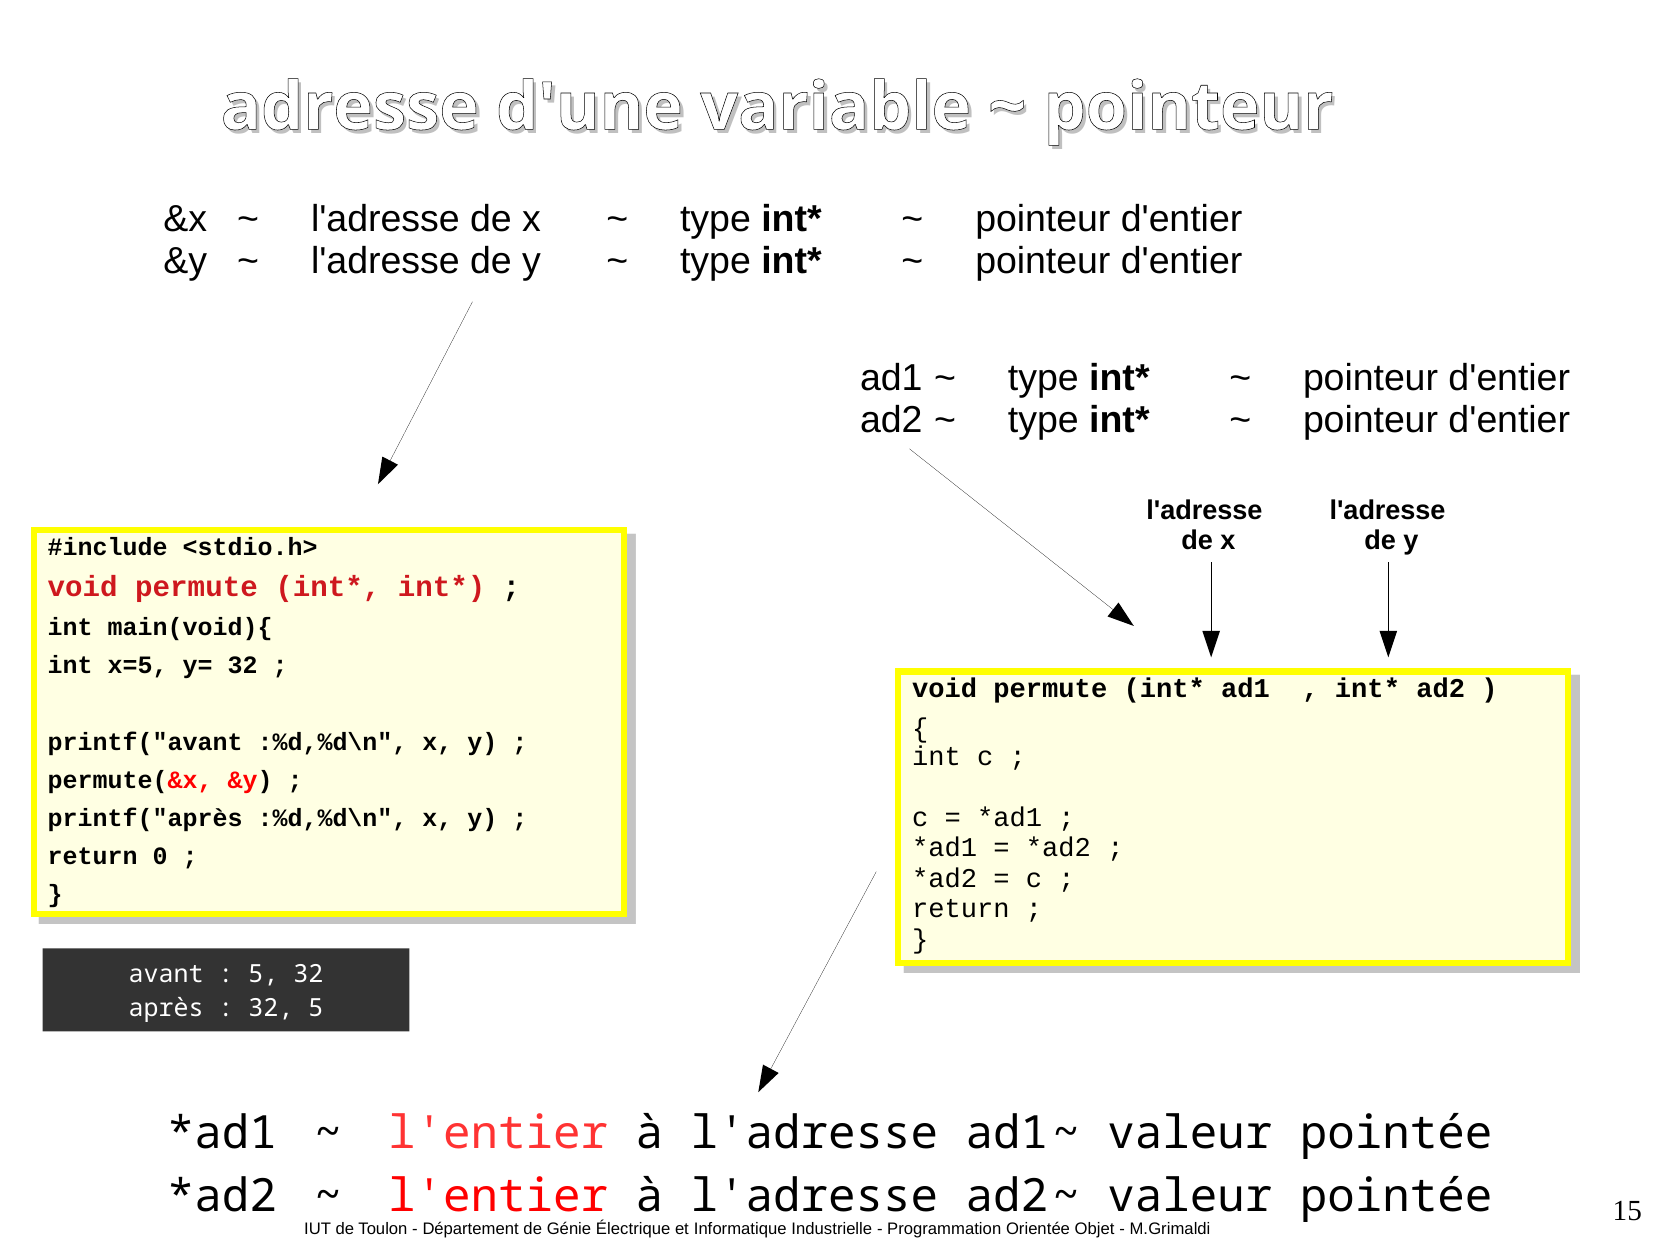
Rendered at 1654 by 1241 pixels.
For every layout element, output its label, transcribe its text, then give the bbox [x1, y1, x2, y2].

text_box avant : 5, 32 après : 32, 5 [42, 948, 410, 1031]
text_box l'adresse de y [1314, 487, 1469, 573]
title adresse d'une variable ~ pointeur [50, 0, 1539, 208]
text_box &x ~ l'adresse de x ~ type int* ~ pointeur d'entier &y ~ l'adresse de y ~ type int* ~ pointeur d'entier [148, 189, 1258, 302]
text_box ad1 ~ type int* ~ pointeur d'entier ad2 ~ type int* ~ pointeur d'entier [845, 349, 1586, 462]
text_box l'adresse de x [1131, 487, 1285, 573]
text_box void permute (int* ad1 , int* ad2 ) { int c ; c = *ad1 ; *ad1 = *ad2 ; *ad2 = c ; return ; } [898, 671, 1569, 964]
text_box #include <stdio.h> void permute (int*, int*) ; int main(void){ int x=5, y= 32 ; printf("avant :%d,%d\n", x, y) ; permute(&x, &y) ; printf("après :%d,%d\n", x, y) ; return 0 ; } [33, 530, 625, 915]
text_box *ad1 ~ l'entier à l'adresse ad1 ~ valeur pointée *ad2 ~ l'entier à l'adresse ad2 ~ valeur pointée [152, 1092, 1508, 1214]
